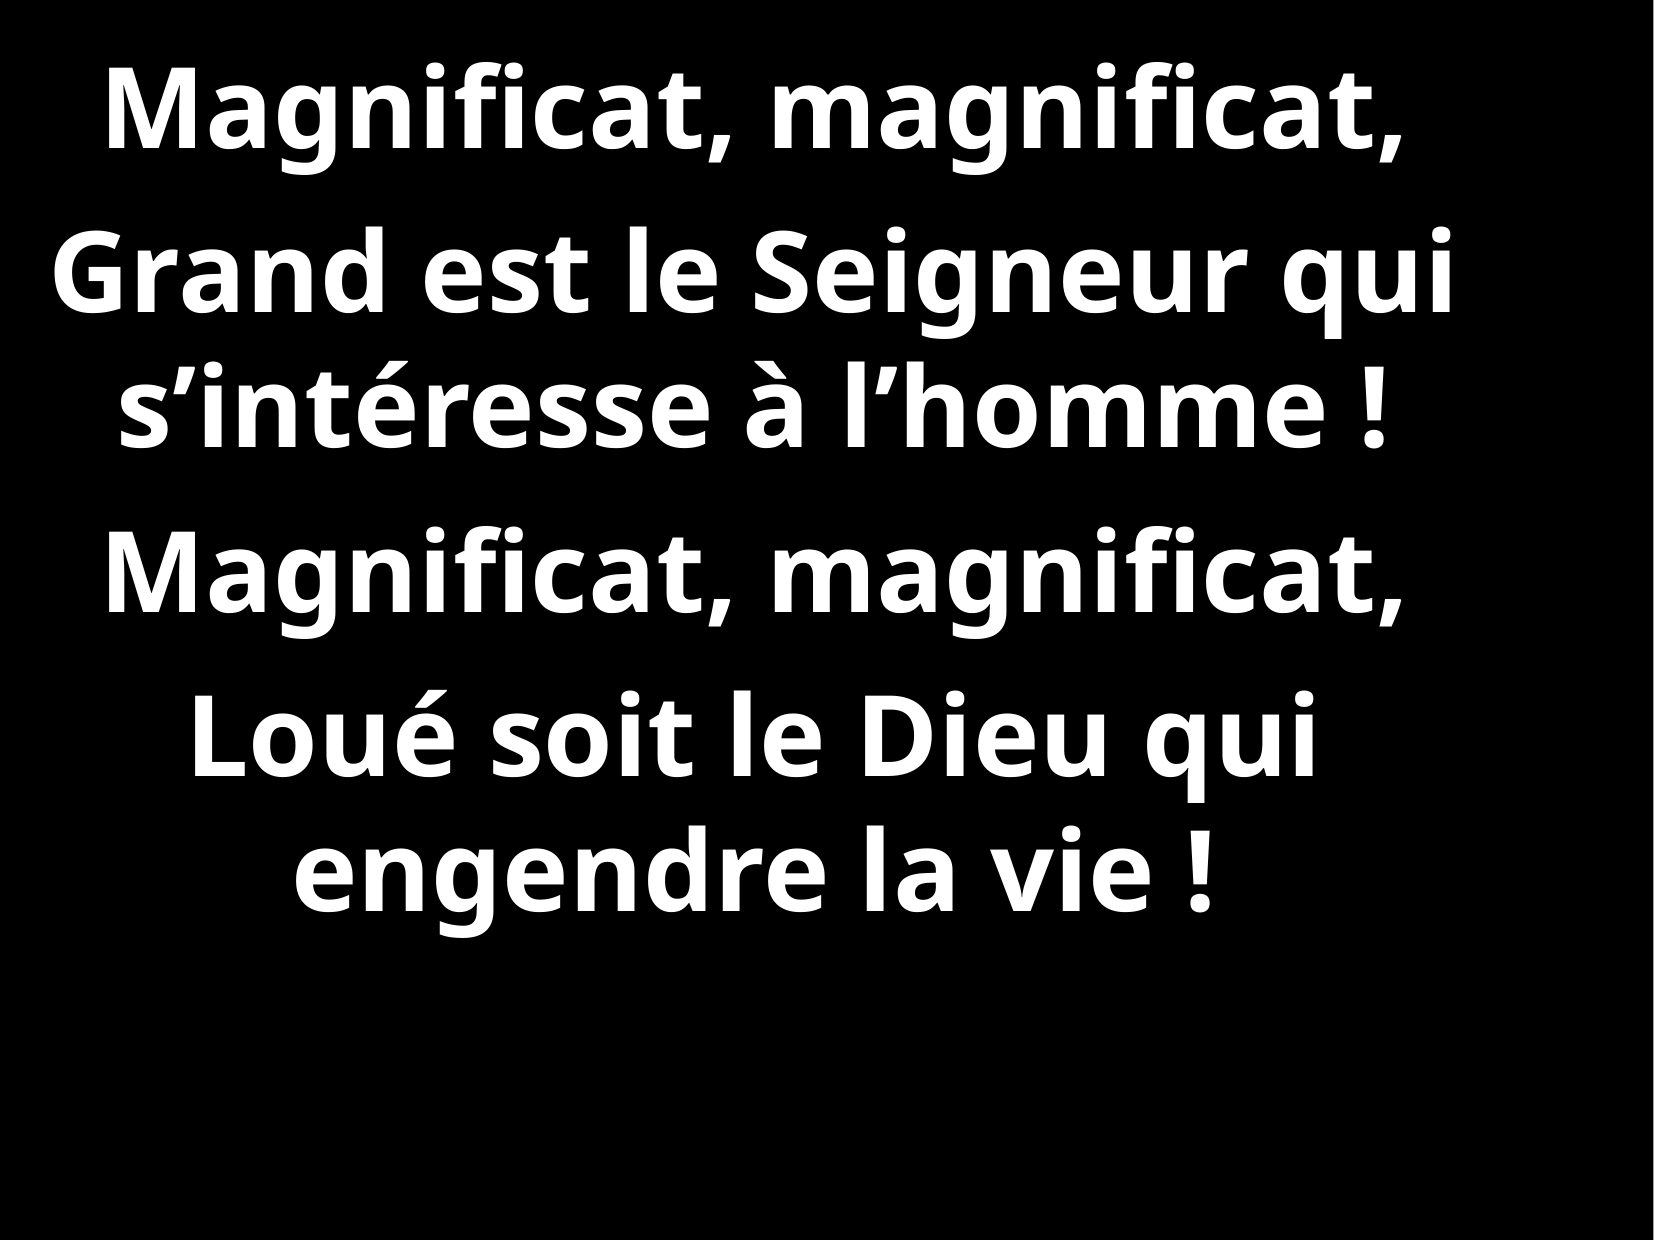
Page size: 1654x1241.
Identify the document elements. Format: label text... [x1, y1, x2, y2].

list Magnificat, magnificat, Grand est le Seigneur qui s’intéresse à l’homme ! Magnificat, magnificat, Loué soit le Dieu qui engendre la vie ! [23, 28, 1485, 1063]
